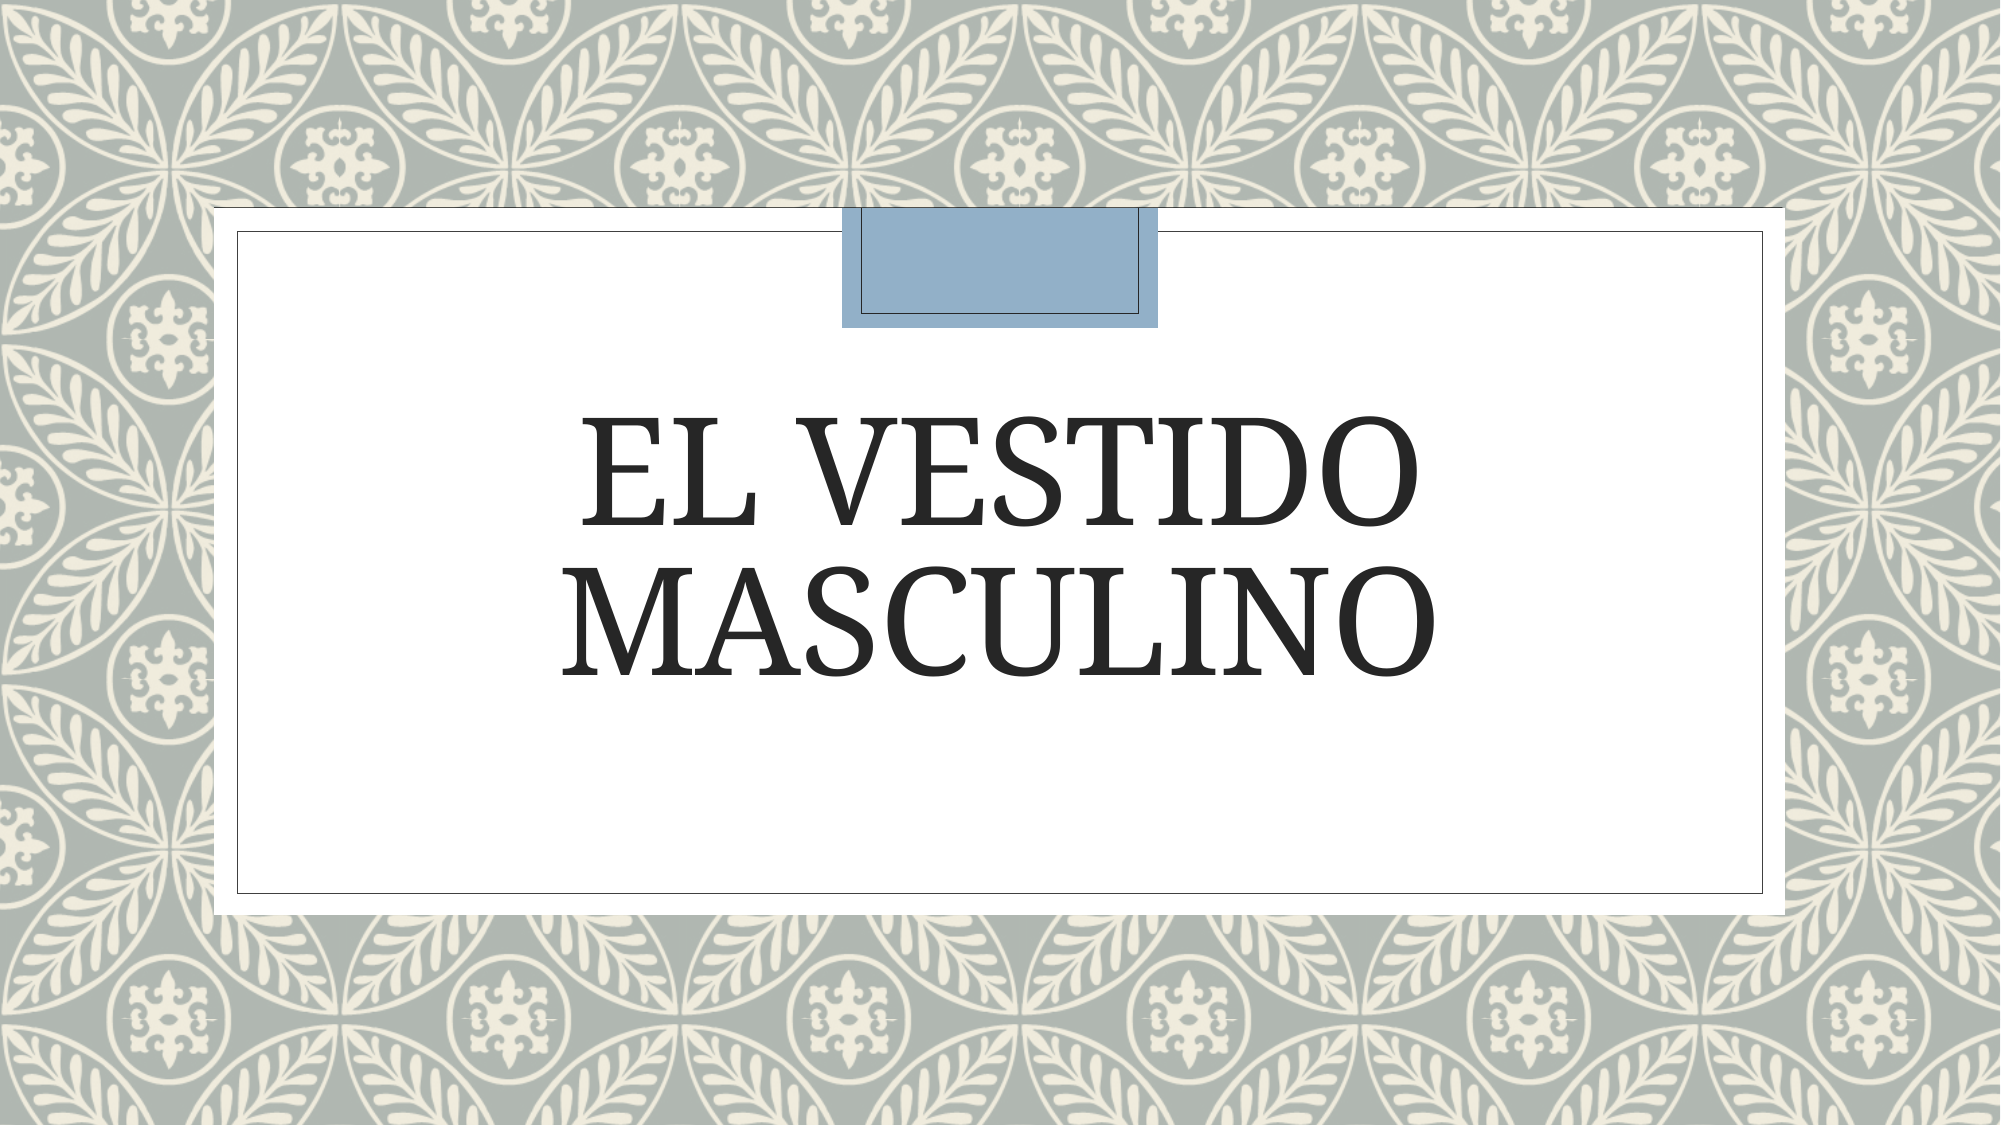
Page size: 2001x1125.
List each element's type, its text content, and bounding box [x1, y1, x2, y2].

title El vestido masculino [256, 343, 1744, 769]
